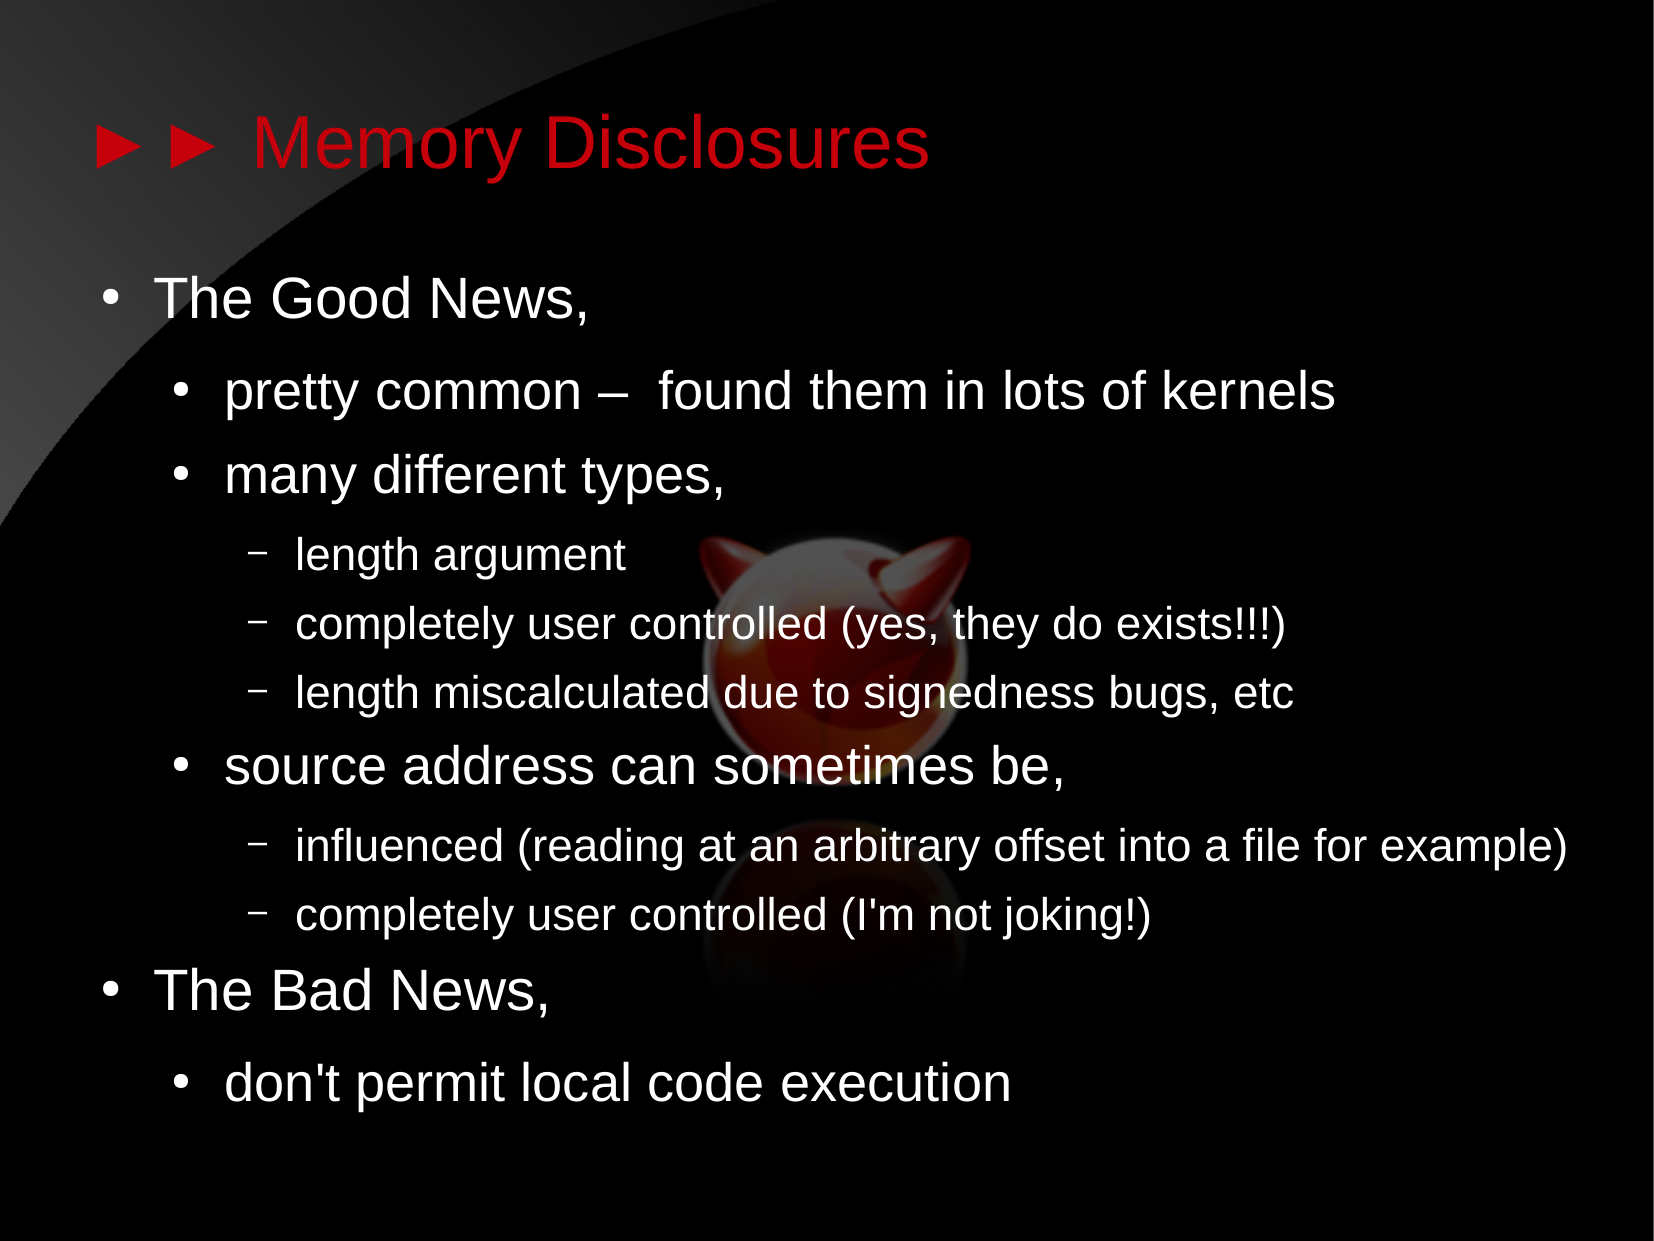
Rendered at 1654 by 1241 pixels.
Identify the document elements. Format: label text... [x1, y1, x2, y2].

list The Good News, pretty common – found them in lots of kernels many different types, length argument completely user controlled (yes, they do exists!!!) length miscalculated due to signedness bugs, etc source address can sometimes be, influenced (reading at an arbitrary offset into a file for example) completely user controlled (I'm not joking!) The Bad News, don't permit local code execution [82, 265, 1571, 1152]
picture [0, 0, 1654, 1241]
title ►► Memory Disclosures [82, 49, 1571, 237]
